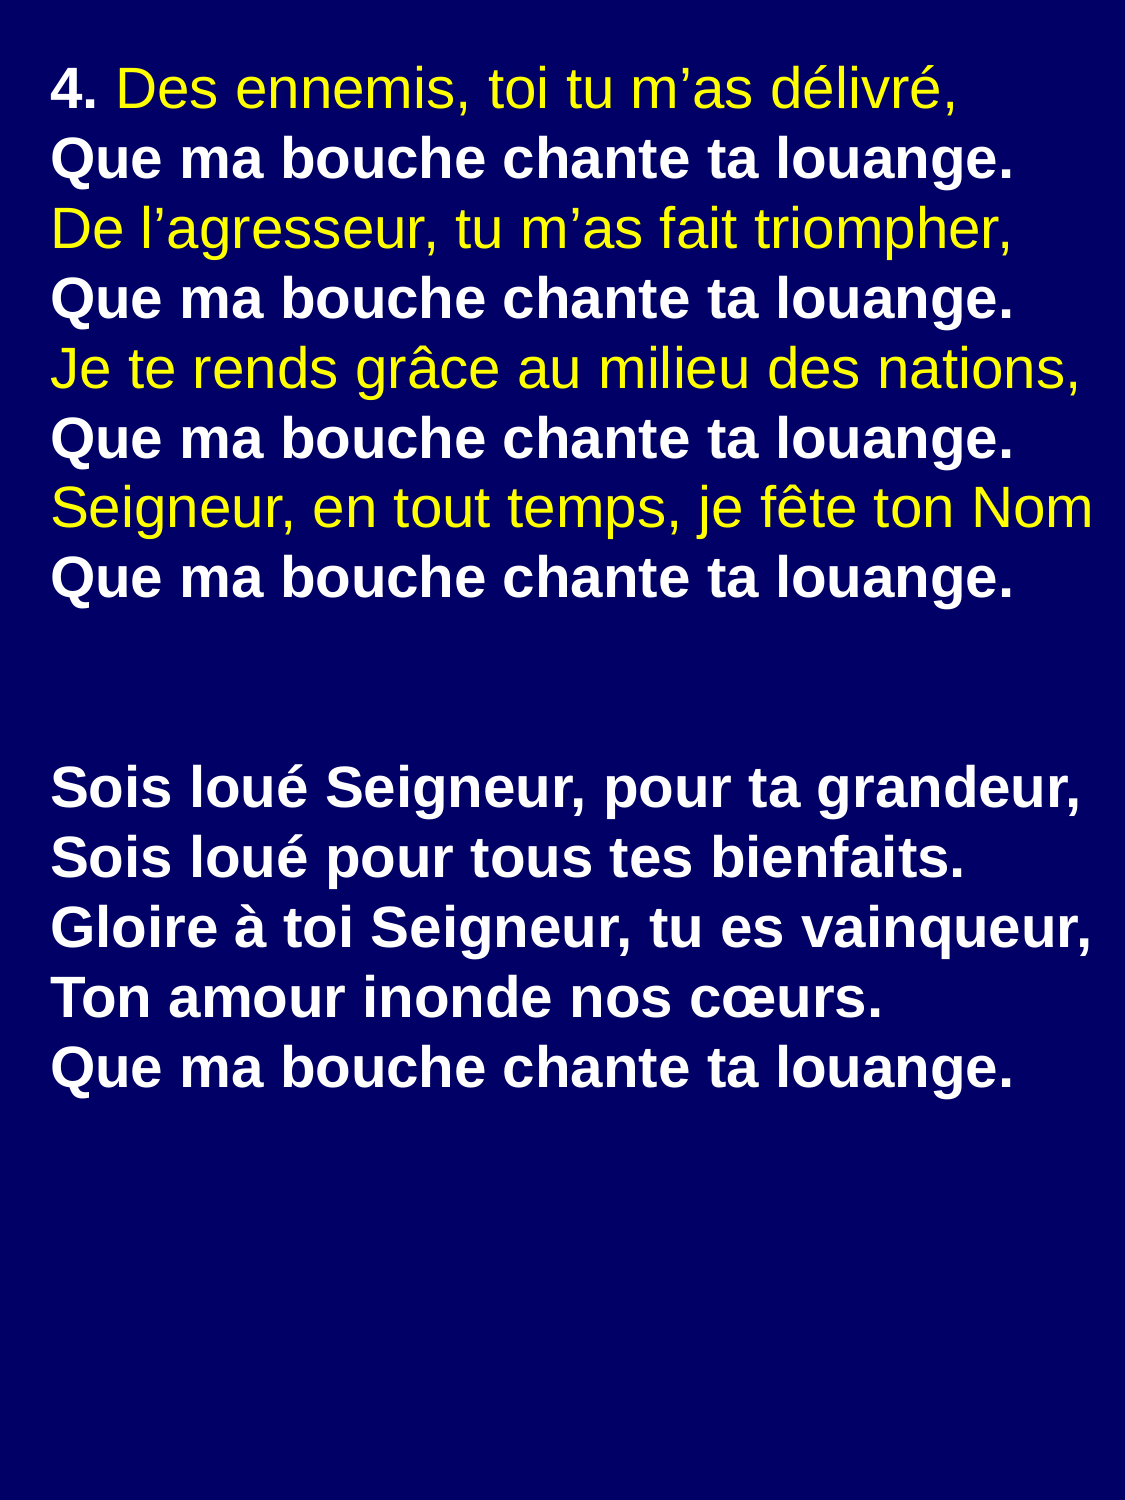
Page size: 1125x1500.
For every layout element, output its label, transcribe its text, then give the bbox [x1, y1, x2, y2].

title 4. Des ennemis, toi tu m’as délivré, Que ma bouche chante ta louange. De l’agresseur, tu m’as fait triompher, Que ma bouche chante ta louange. Je te rends grâce au milieu des nations, Que ma bouche chante ta louange. Seigneur, en tout temps, je fête ton Nom Que ma bouche chante ta louange. Sois loué Seigneur, pour ta grandeur, Sois loué pour tous tes bienfaits. Gloire à toi Seigneur, tu es vainqueur, Ton amour inonde nos cœurs. Que ma bouche chante ta louange. [35, 42, 1125, 1441]
